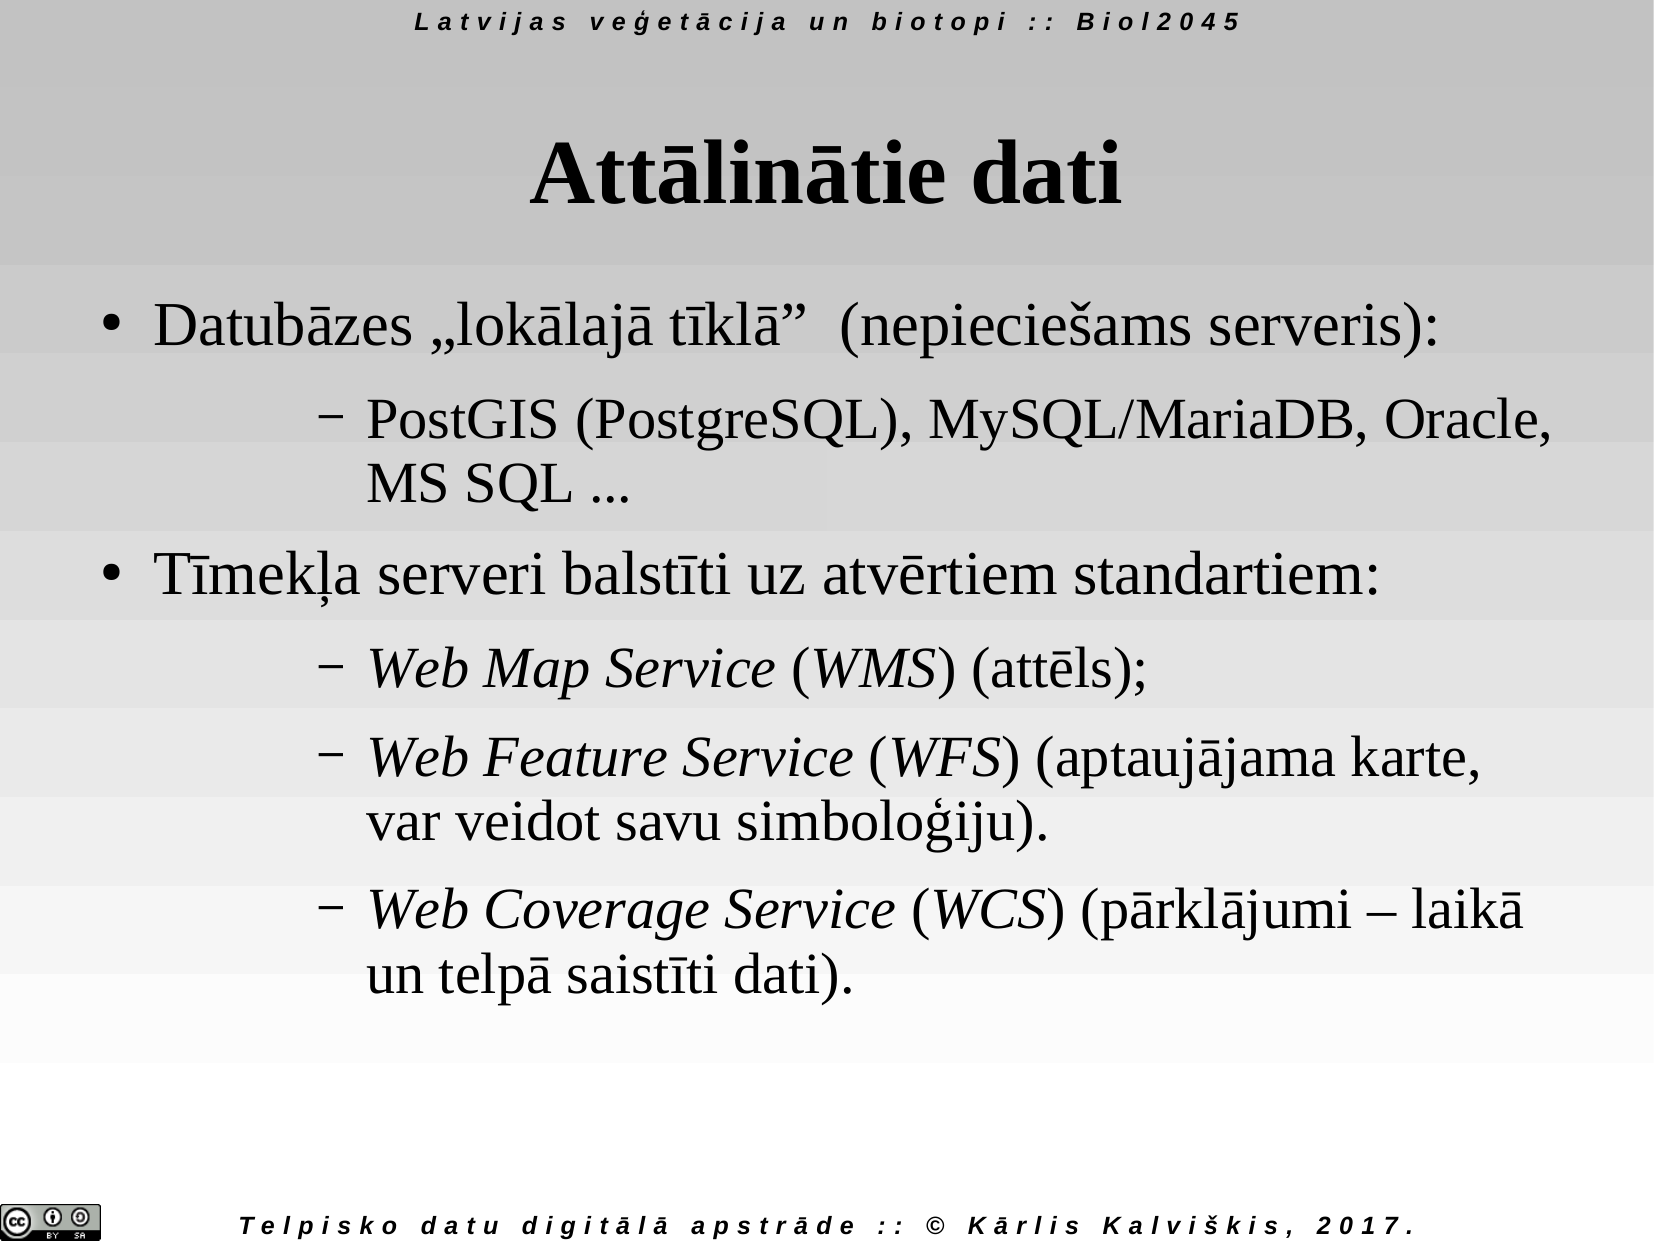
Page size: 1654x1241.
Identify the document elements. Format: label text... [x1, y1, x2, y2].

title Attālinātie dati [29, 49, 1625, 296]
picture [0, 0, 1654, 1241]
list Datubāzes „lokālajā tīklā” (nepieciešams serveris): PostGIS (PostgreSQL), MySQL/MariaDB, Oracle, MS SQL ... Tīmekļa serveri balstīti uz atvērtiem standartiem: Web Map Service (WMS) (attēls); Web Feature Service (WFS) (aptaujājama karte, var veidot savu simboloģiju). Web Coverage Service (WCS) (pārklājumi – laikā un telpā saistīti dati). [82, 289, 1571, 1098]
